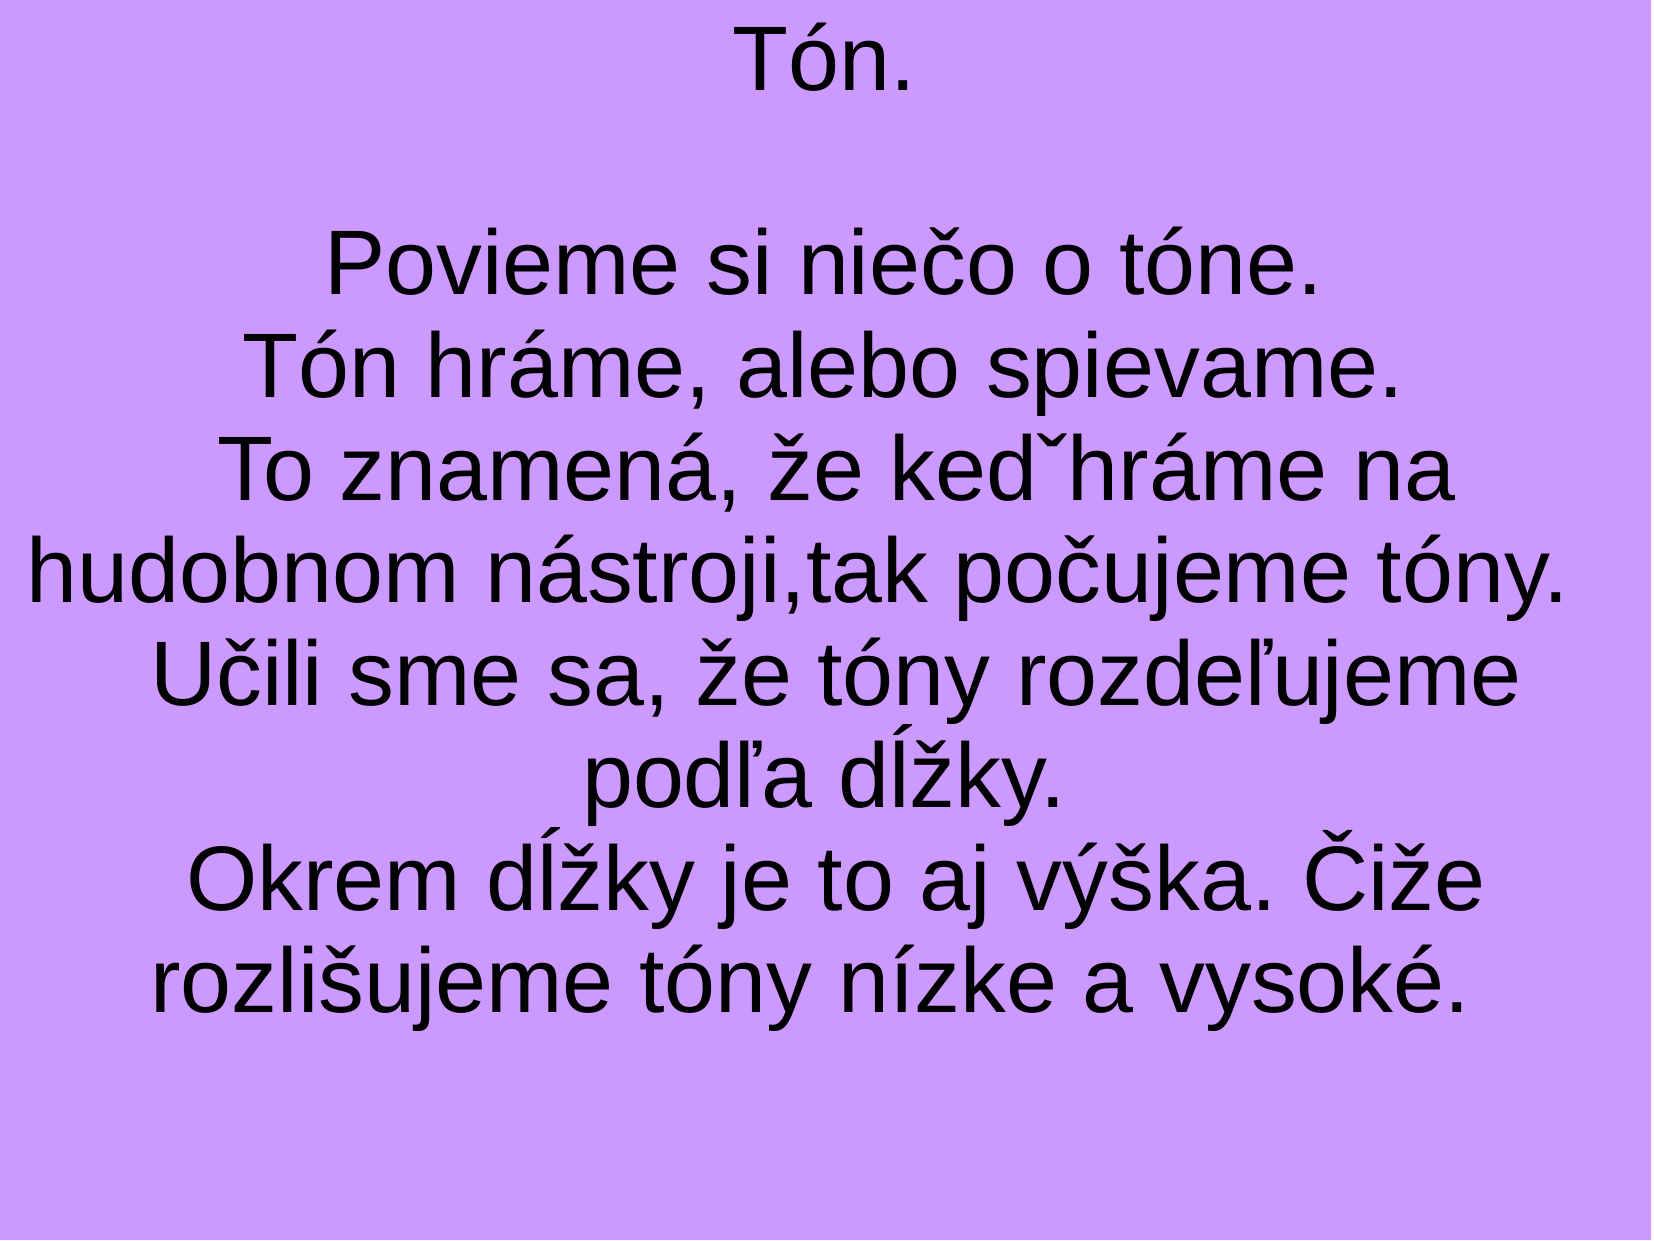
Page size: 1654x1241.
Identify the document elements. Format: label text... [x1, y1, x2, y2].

subtitle Tón. Povieme si niečo o tóne. Tón hráme, alebo spievame. To znamená, že kedˇhráme na hudobnom nástroji,tak počujeme tóny. Učili sme sa, že tóny rozdeľujeme podľa dĺžky. Okrem dĺžky je to aj výška. Čiže rozlišujeme tóny nízke a vysoké. [0, 0, 1652, 1241]
